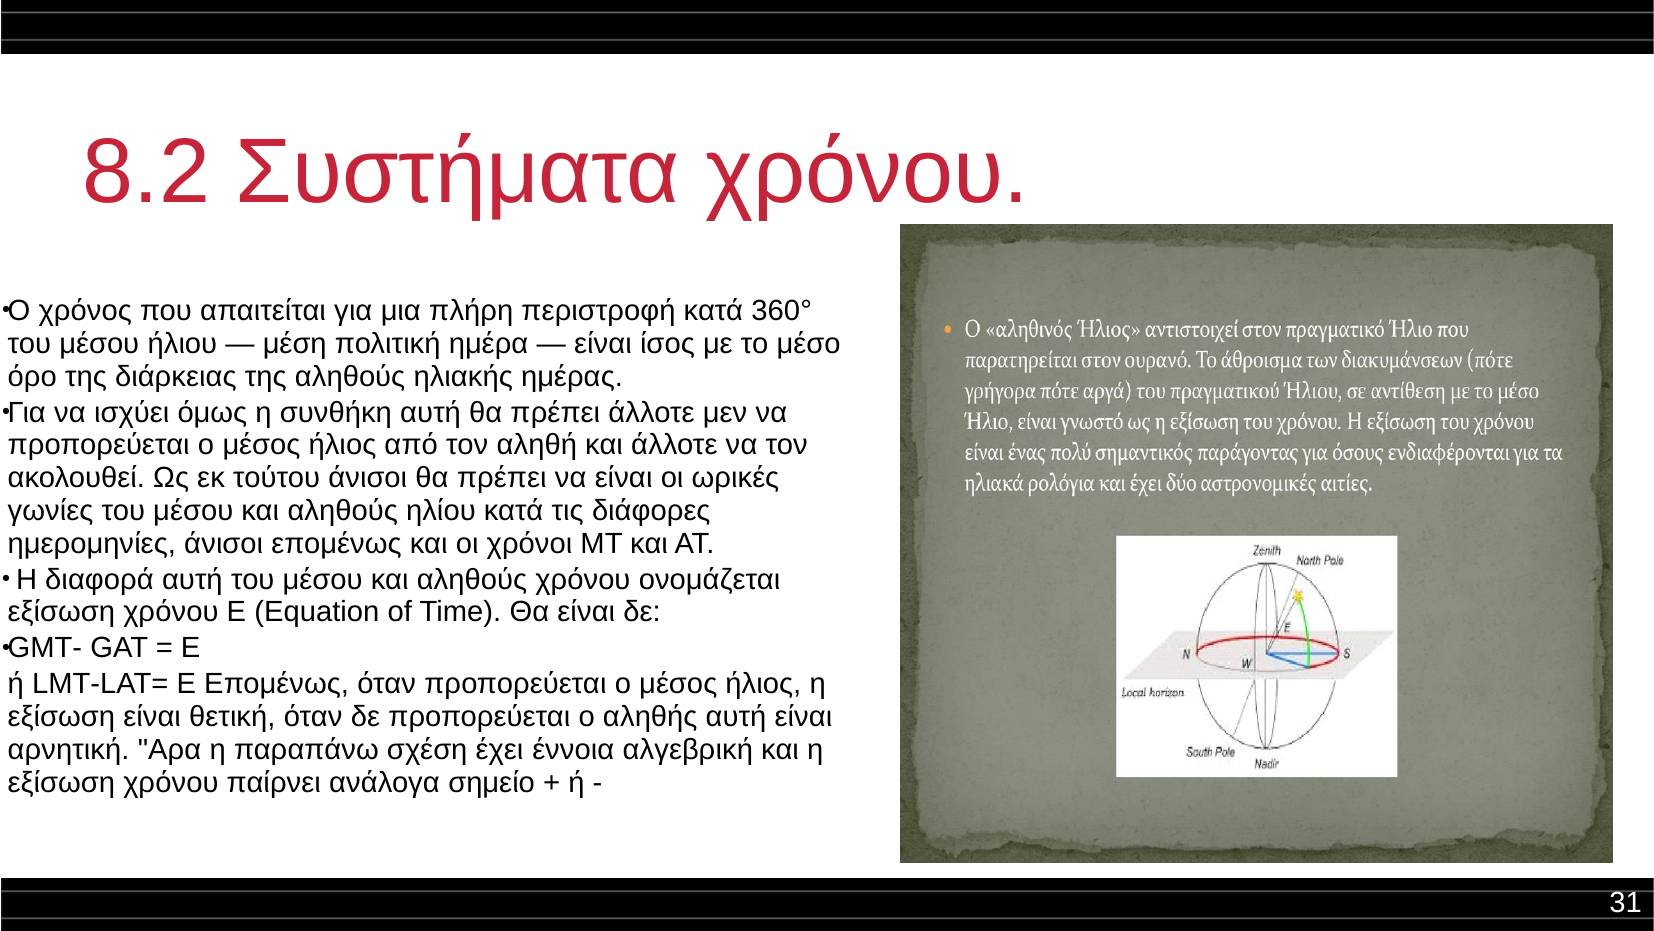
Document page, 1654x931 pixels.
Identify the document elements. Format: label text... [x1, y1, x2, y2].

picture [900, 224, 1613, 863]
list Ο χρόνος που απαιτείται για μια πλήρη περιστροφή κατά 360° του μέσου ήλιου — μέση πολιτική ημέρα — είναι ίσος με το μέσο όρο της διάρκειας της αληθούς ηλιακής ημέρας. Για να ισχύει όμως η συνθήκη αυτή θα πρέπει άλλοτε μεν να προπορεύεται ο μέσος ήλιος από τον αληθή και άλλοτε να τον ακολουθεί. Ως εκ τούτου άνισοι θα πρέπει να είναι οι ωρικές γωνίες του μέσου και αληθούς ηλίου κατά τις διάφορες ημερομηνίες, άνισοι επομένως και οι χρόνοι ΜΤ και ΑΤ. Η διαφορά αυτή του μέσου και αληθούς χρόνου ονομάζεται εξίσωση χρόνου Ε (Equation of Time). Θα είναι δε: GΜΤ- GΑΤ = Ε ή LΜΤ-LΑΤ= Ε Επομένως, όταν προπορεύεται ο μέσος ήλιος, η εξίσωση είναι θετική, όταν δε προπορεύεται ο αληθής αυτή είναι αρνητική. "Αρα η παραπάνω σχέση έχει έννοια αλγεβρική και η εξίσωση χρόνου παίρνει ανάλογα σημείο + ή - [0, 271, 863, 863]
picture [1, 0, 1654, 54]
picture [1, 878, 1654, 931]
title 8.2 Συστήματα χρόνου. [82, 92, 1571, 249]
